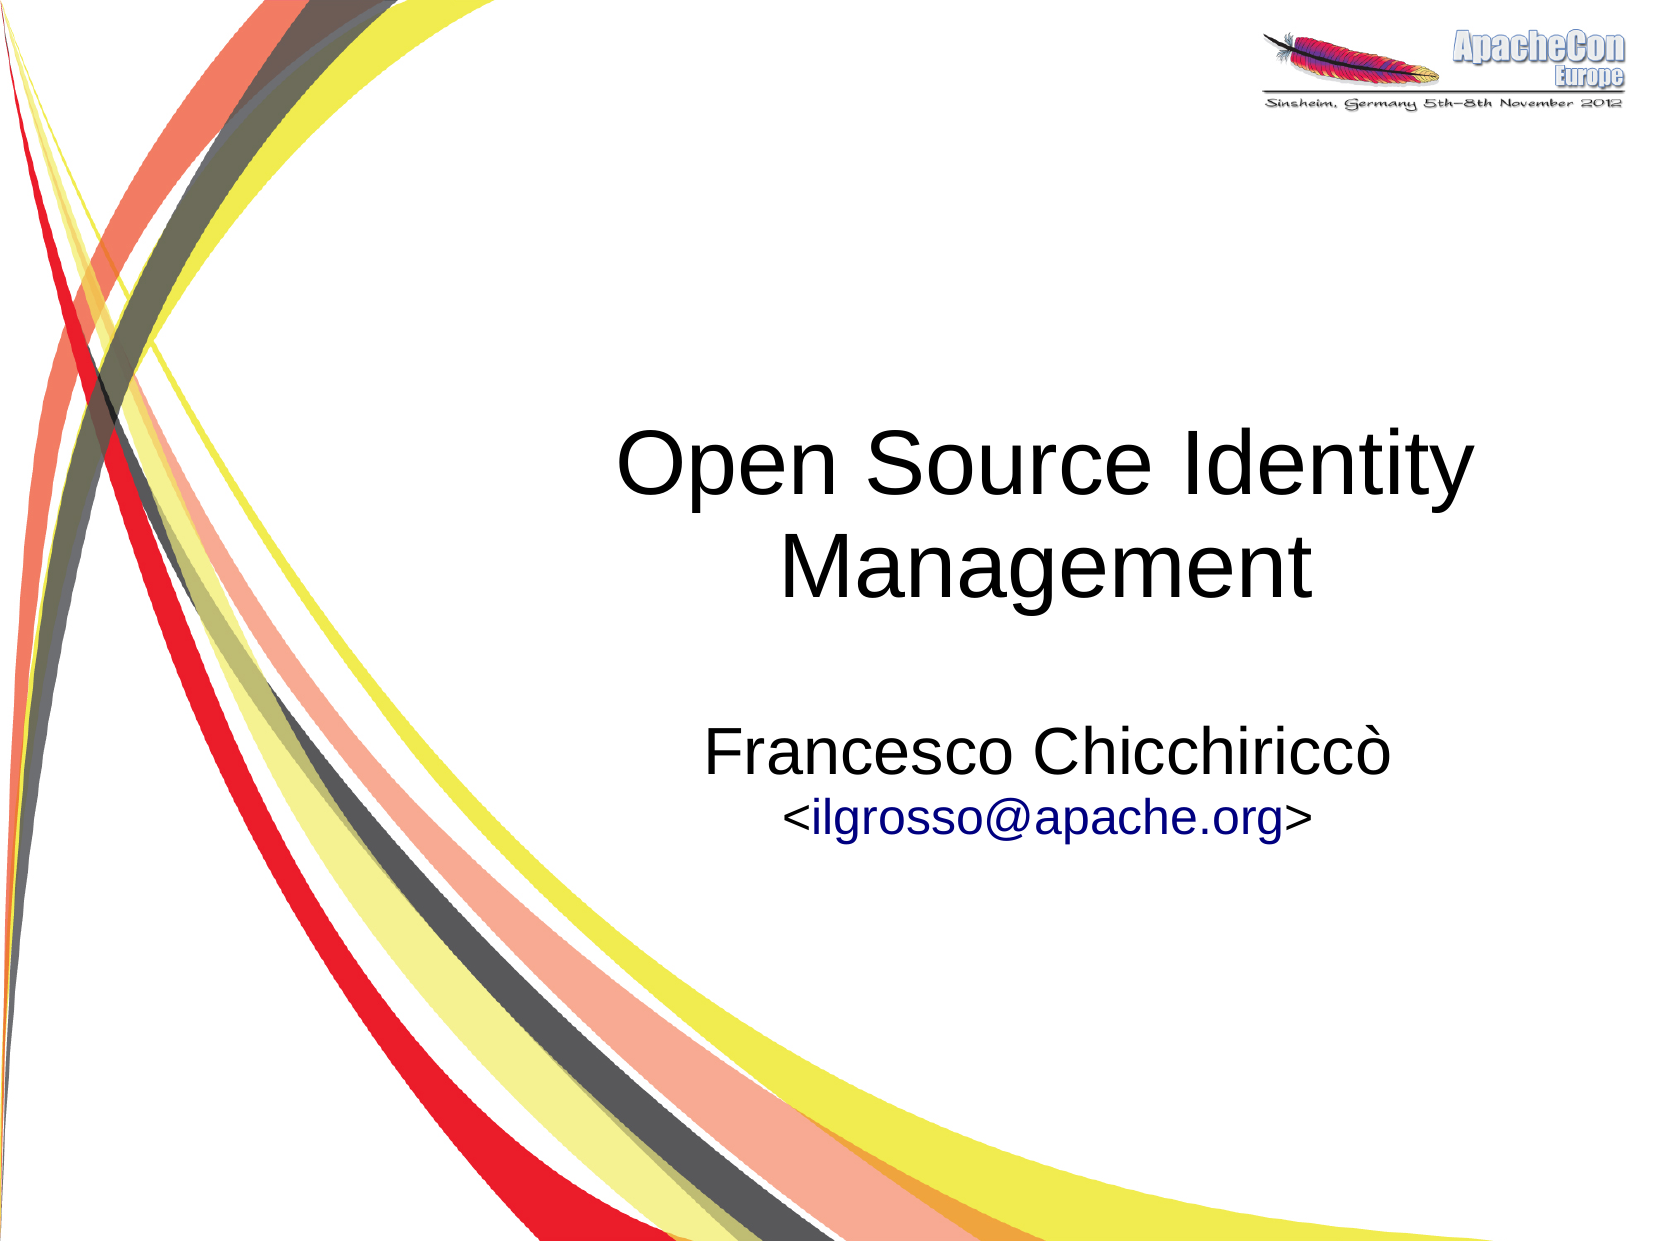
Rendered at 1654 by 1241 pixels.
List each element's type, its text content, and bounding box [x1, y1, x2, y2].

picture [0, 0, 1654, 1241]
subtitle Francesco Chicchiriccò <ilgrosso@apache.org> [561, 714, 1536, 845]
title Open Source Identity Management [561, 411, 1531, 617]
